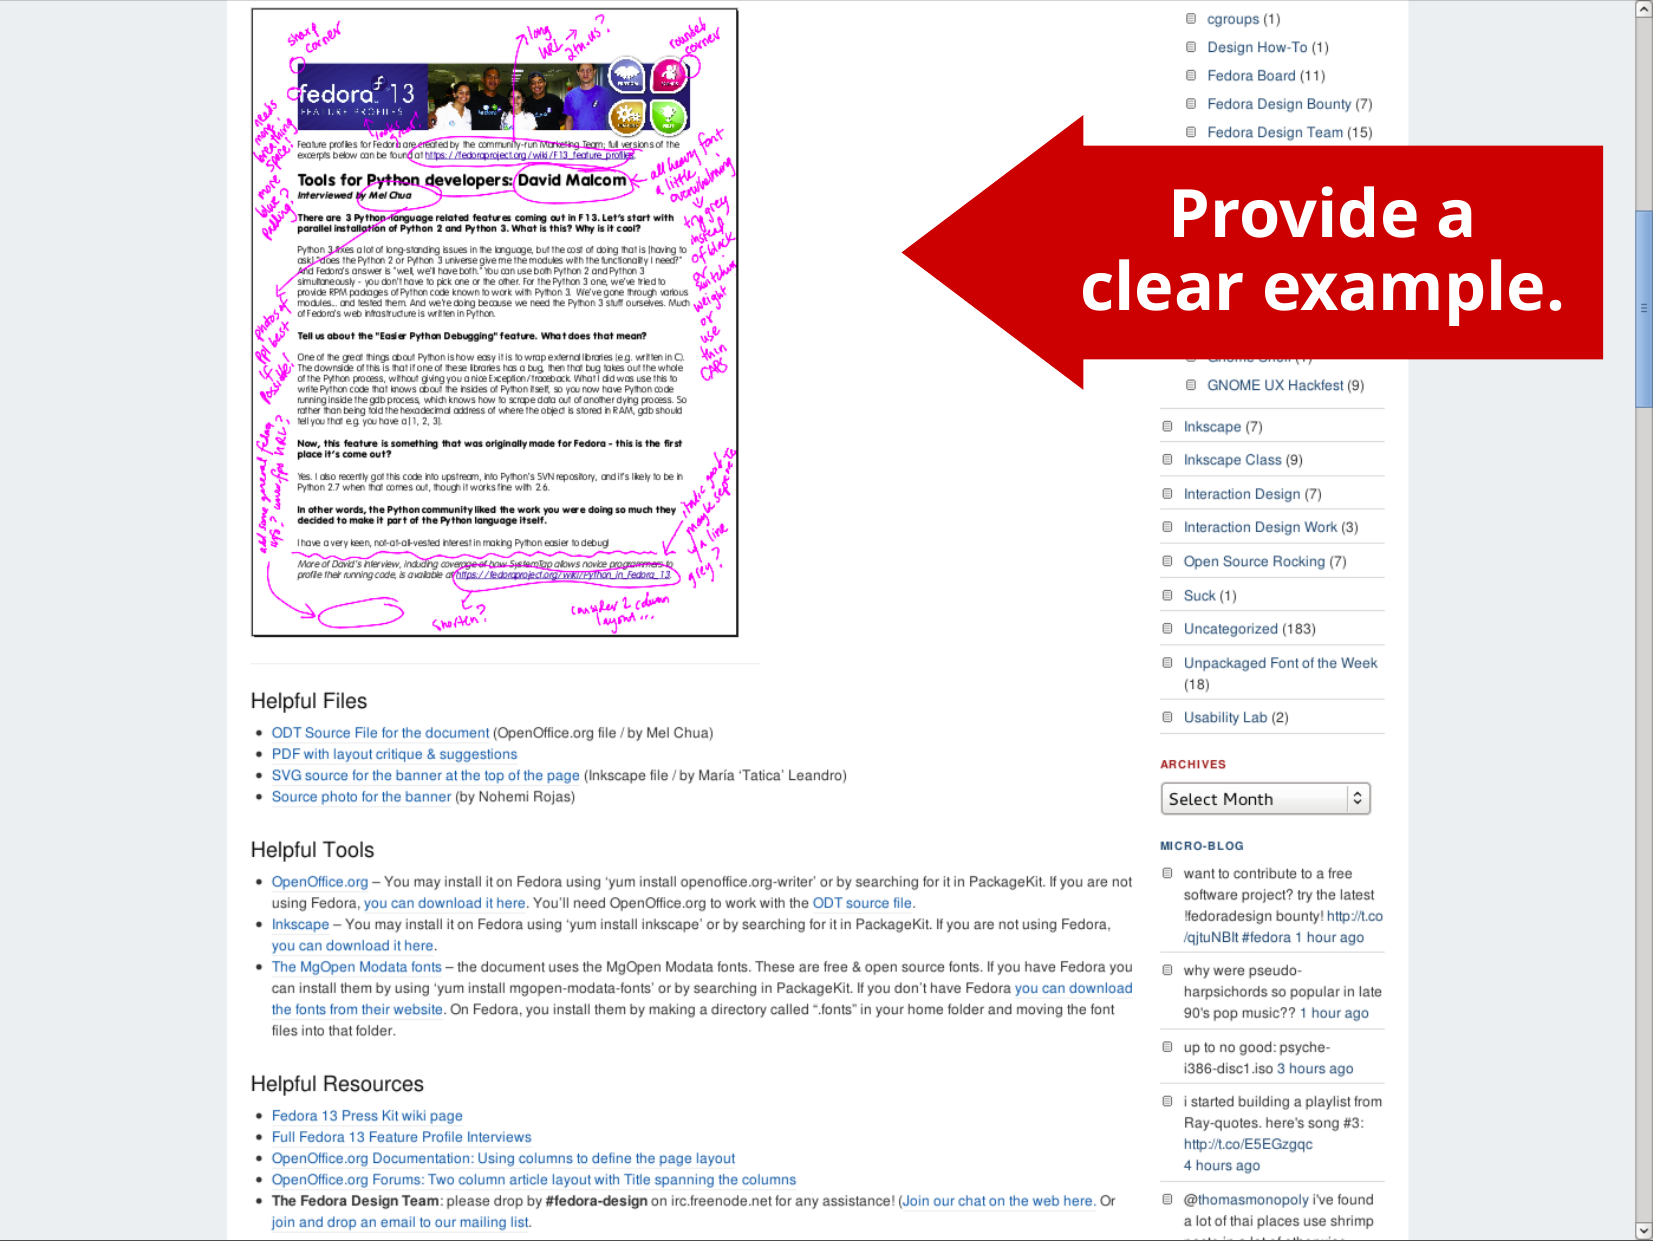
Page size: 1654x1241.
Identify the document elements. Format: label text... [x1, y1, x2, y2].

picture [0, 0, 1653, 1240]
text_box Provide a clear example. [901, 115, 1604, 390]
